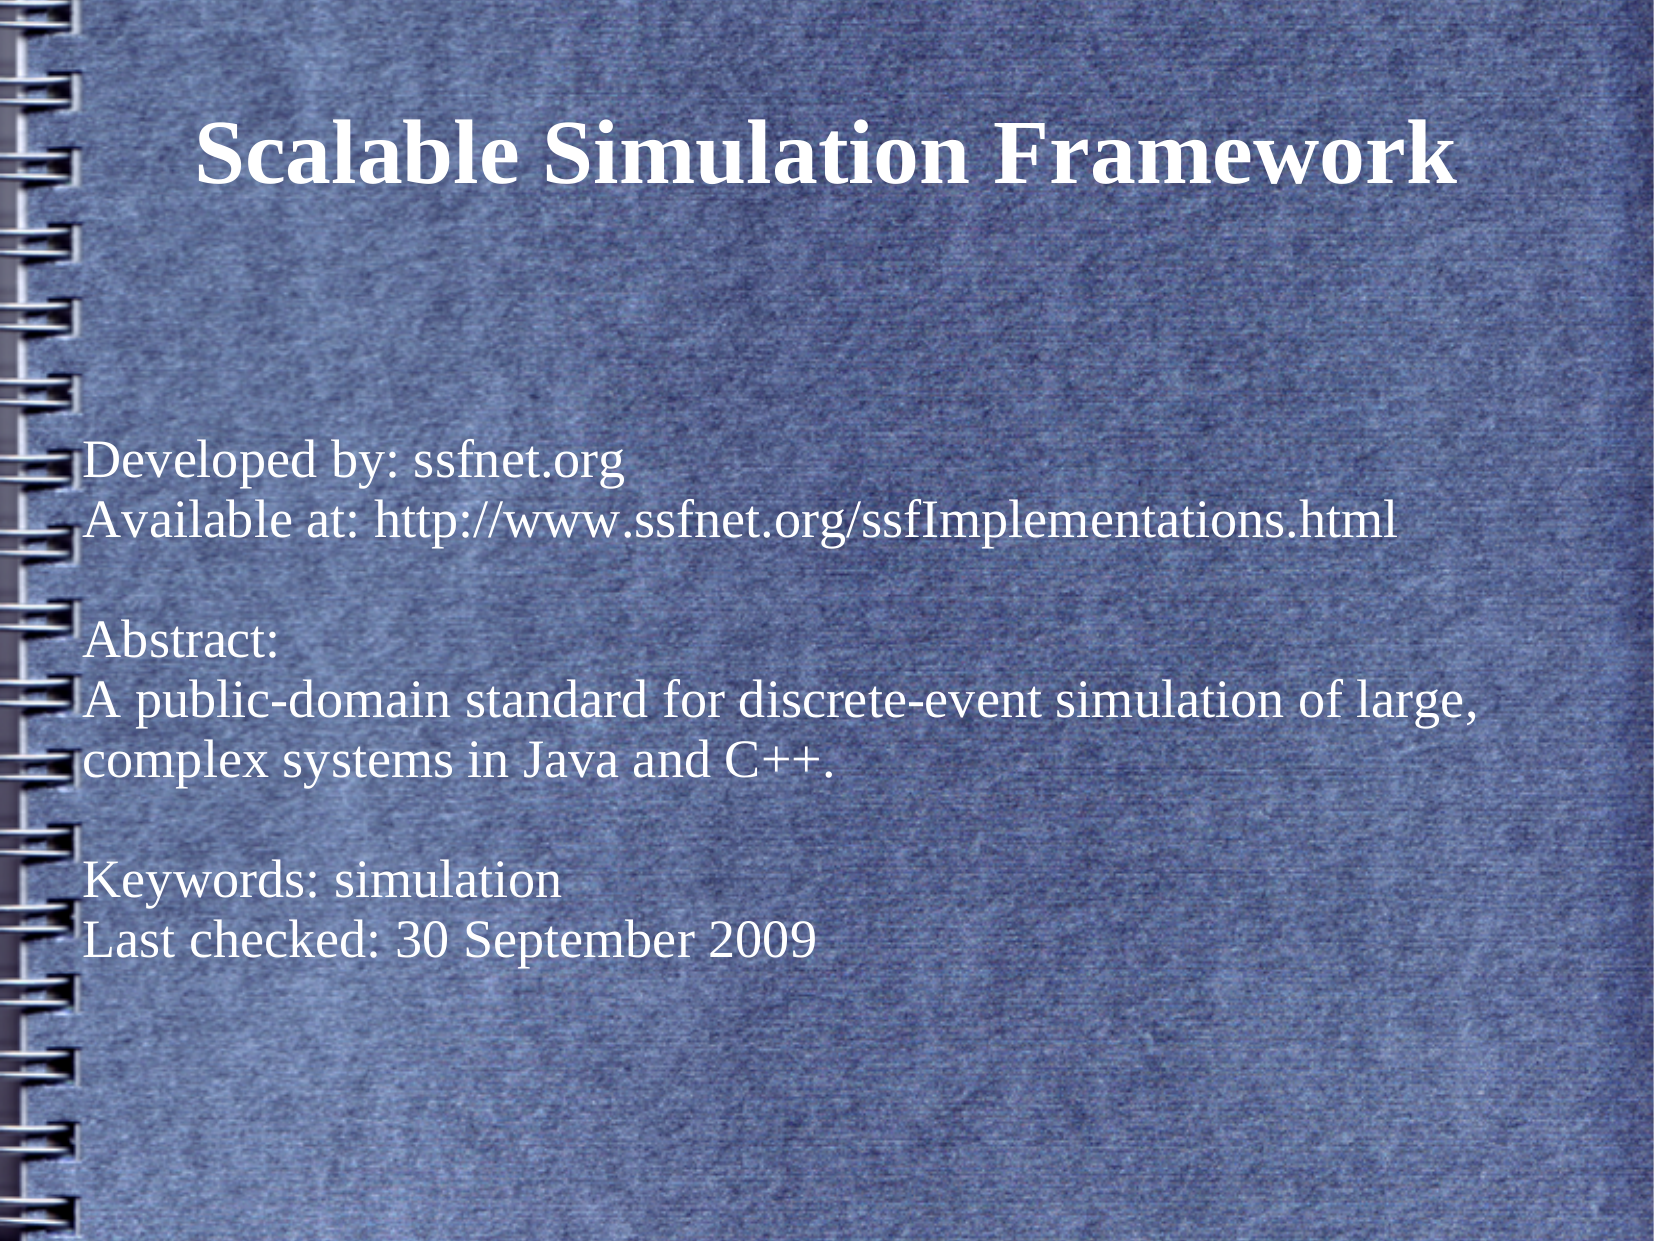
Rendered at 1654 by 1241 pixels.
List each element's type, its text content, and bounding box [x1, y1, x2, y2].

title Scalable Simulation Framework [82, 56, 1571, 250]
picture [0, 0, 1654, 1241]
subtitle Developed by: ssfnet.org Available at: http://www.ssfnet.org/ssfImplementations.html Abstract: A public-domain standard for discrete-event simulation of large, complex systems in Java and C++. Keywords: simulation Last checked: 30 September 2009 [82, 297, 1571, 1102]
